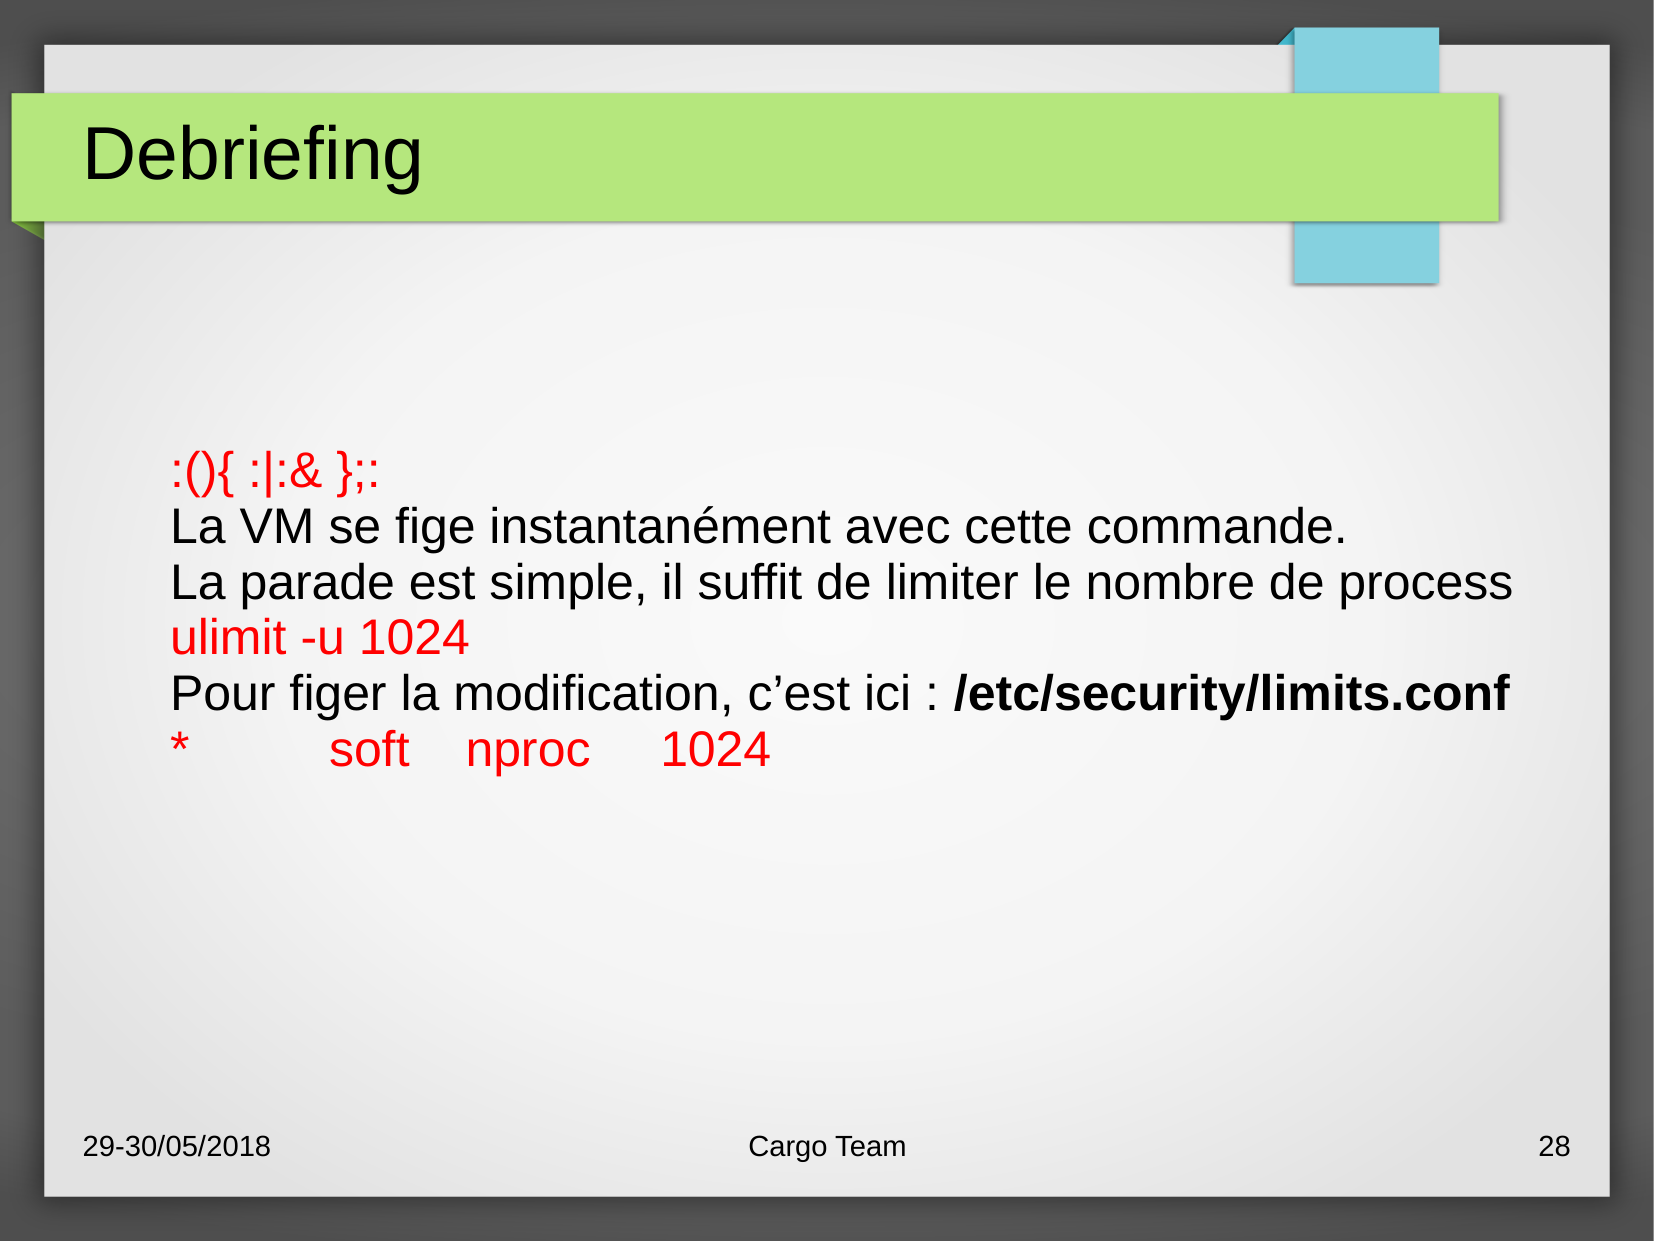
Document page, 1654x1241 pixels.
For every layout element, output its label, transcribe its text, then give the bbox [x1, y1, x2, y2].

title Debriefing [82, 94, 1264, 213]
text_box :(){ :|:& };: La VM se fige instantanément avec cette commande. La parade est simple, il suffit de limiter le nombre de process ulimit -u 1024 Pour figer la modification, c’est ici : /etc/security/limits.conf * soft nproc 1024 [120, 435, 1531, 732]
picture [0, 0, 1654, 1241]
